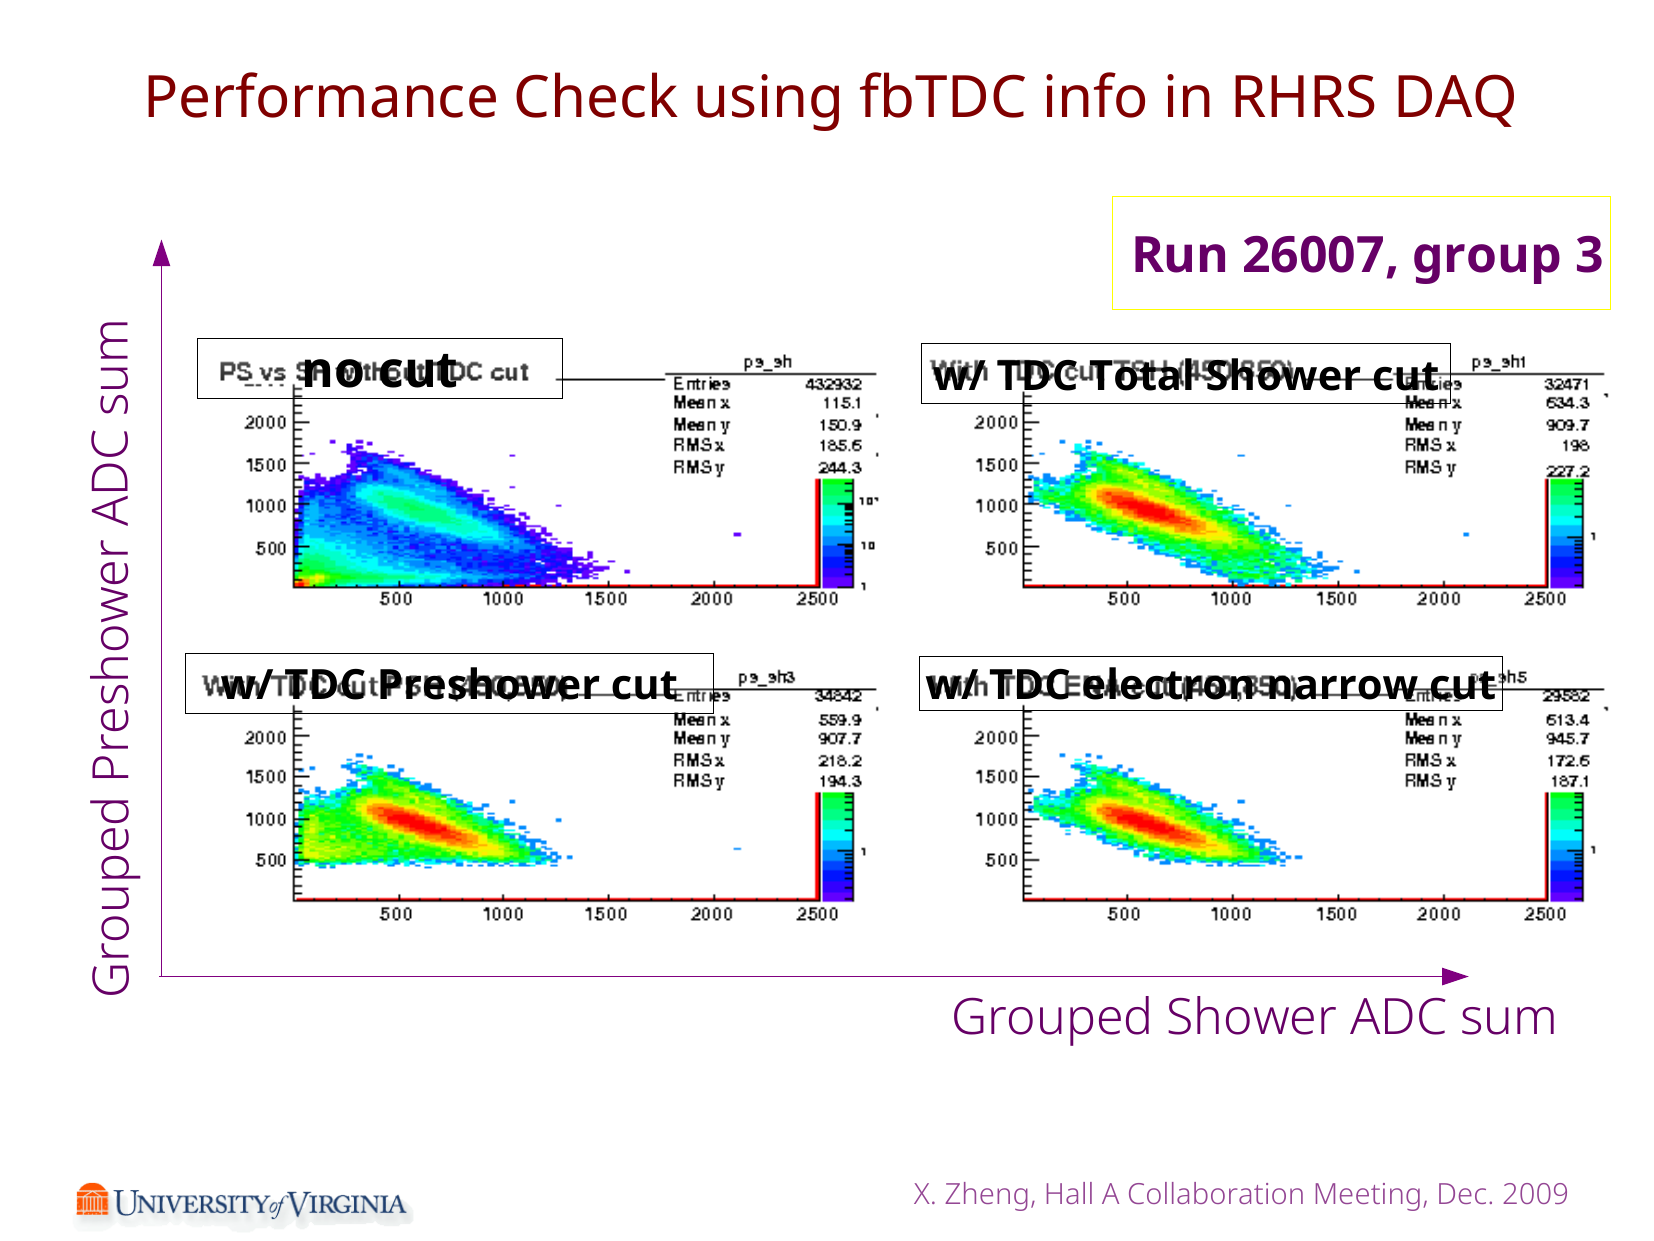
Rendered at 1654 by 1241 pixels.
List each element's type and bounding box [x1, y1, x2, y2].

picture [53, 1165, 427, 1241]
picture [184, 342, 1612, 943]
